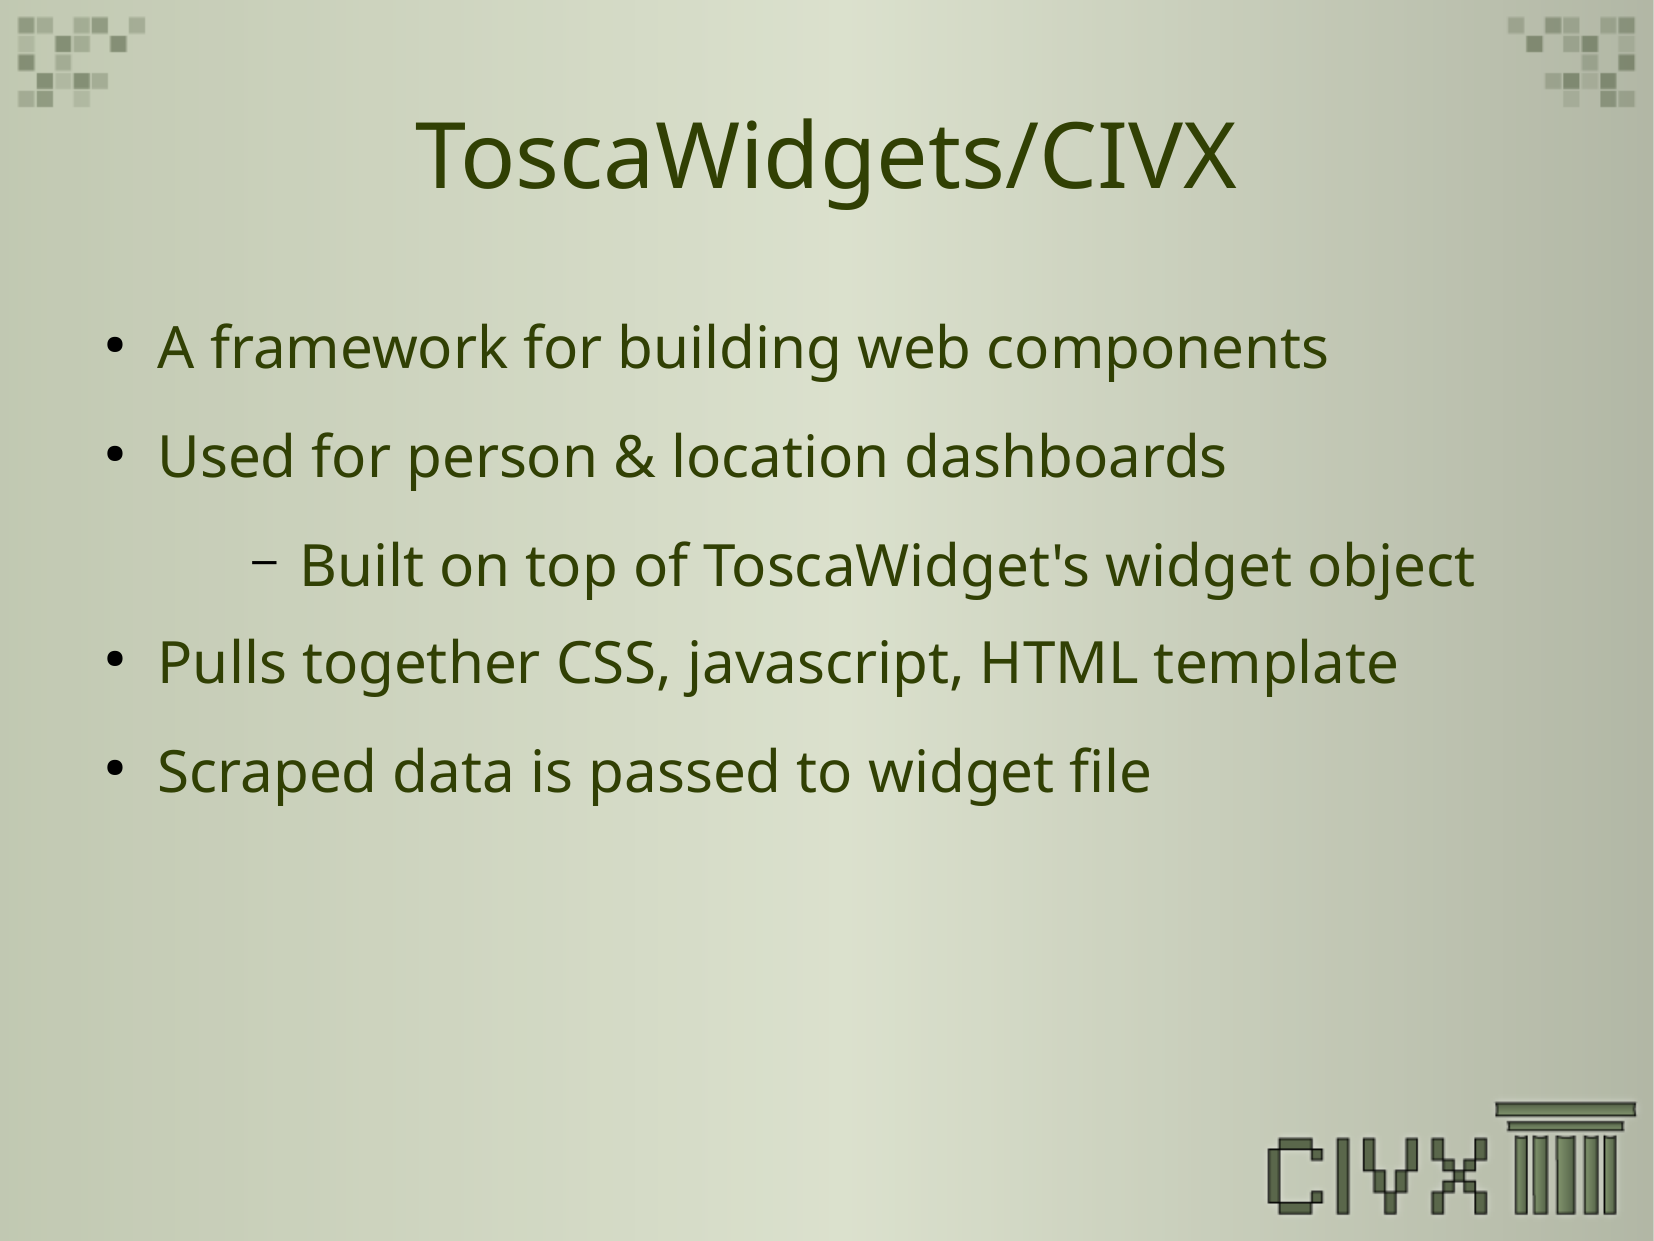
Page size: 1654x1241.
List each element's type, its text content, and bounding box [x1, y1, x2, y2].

title ToscaWidgets/CIVX [82, 49, 1571, 257]
list A framework for building web components Used for person & location dashboards Built on top of ToscaWidget's widget object Pulls together CSS, javascript, HTML template Scraped data is passed to widget file [86, 306, 1576, 1126]
picture [0, 0, 1654, 1241]
